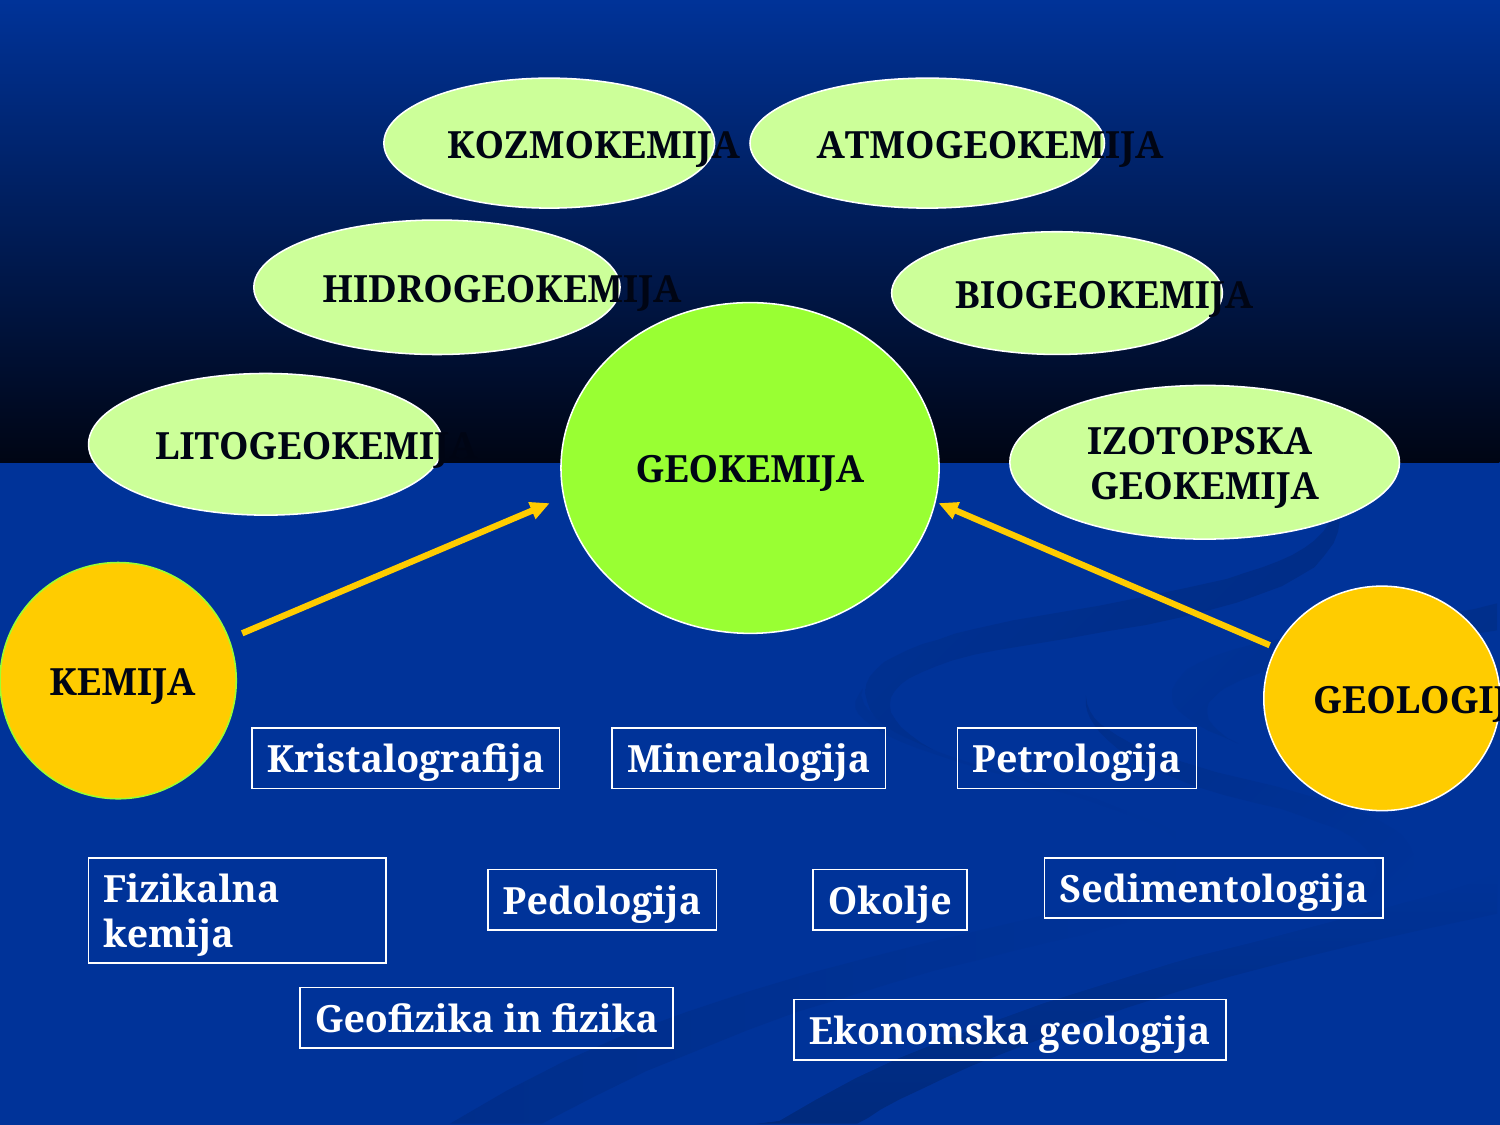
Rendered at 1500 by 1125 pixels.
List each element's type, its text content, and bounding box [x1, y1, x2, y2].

text_box ATMOGEOKEMIJA [750, 78, 1102, 209]
text_box KOZMOKEMIJA [383, 78, 715, 209]
text_box Okolje [813, 869, 967, 930]
text_box BIOGEOKEMIJA [891, 231, 1220, 355]
text_box HIDROGEOKEMIJA [253, 220, 617, 355]
text_box Ekonomska geologija [794, 999, 1226, 1060]
text_box Sedimentologija [1044, 857, 1383, 919]
text_box Fizikalna kemija [88, 857, 387, 964]
text_box GEOKEMIJA [560, 302, 940, 634]
text_box KEMIJA [0, 562, 237, 799]
text_box Petrologija [957, 727, 1197, 789]
text_box Pedologija [487, 869, 717, 930]
text_box LITOGEOKEMIJA [88, 373, 441, 516]
text_box Kristalografija [252, 727, 560, 789]
text_box Geofizika in fizika [299, 987, 674, 1049]
text_box IZOTOPSKA GEOKEMIJA [1009, 385, 1400, 540]
text_box GEOLOGIJA [1263, 586, 1500, 811]
text_box Mineralogija [612, 727, 886, 789]
